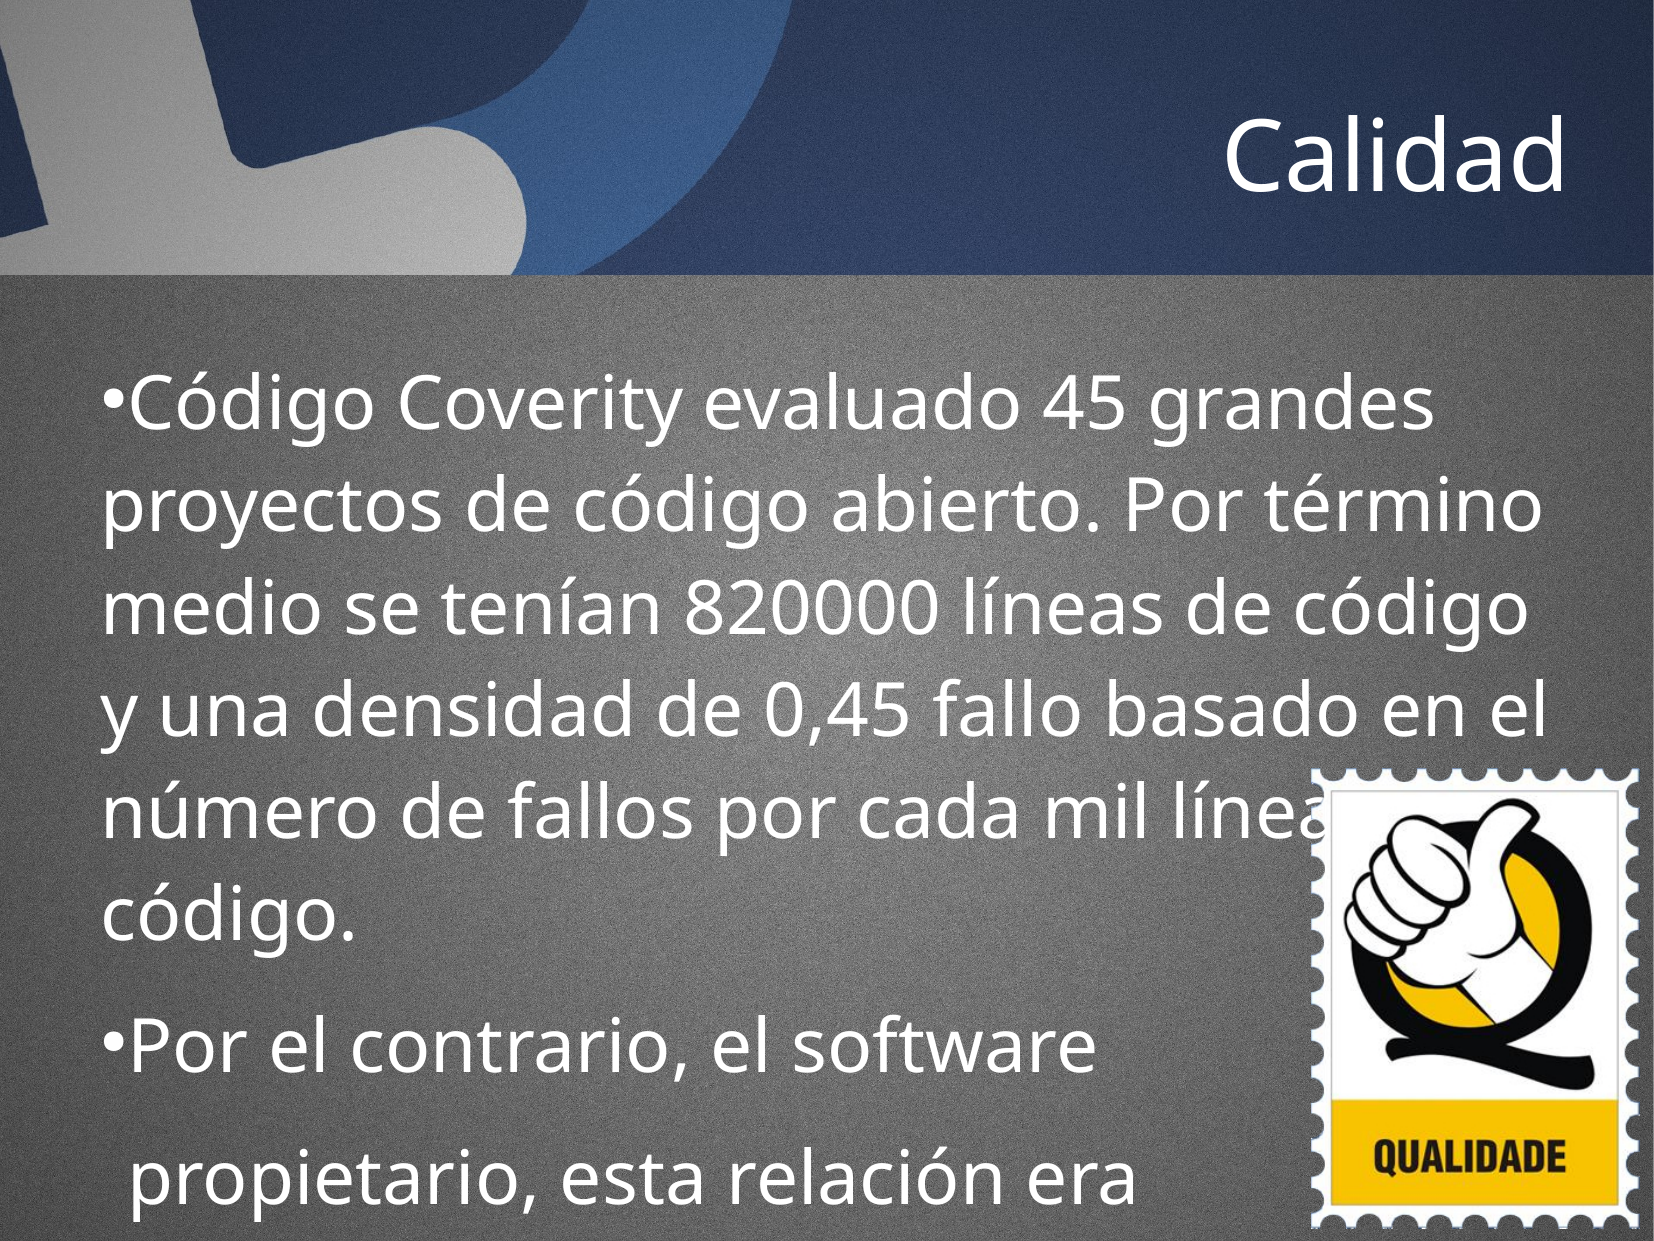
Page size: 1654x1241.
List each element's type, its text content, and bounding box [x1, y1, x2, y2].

picture [0, 0, 1654, 1241]
title Calidad [82, 49, 1571, 257]
list Código Coverity evaluado 45 grandes proyectos de código abierto. Por término medio se tenían 820000 líneas de código y una densidad de 0,45 fallo basado en el número de fallos por cada mil líneas de código. Por el contrario, el software propietario, esta relación era de 0,64. [82, 349, 1571, 1241]
